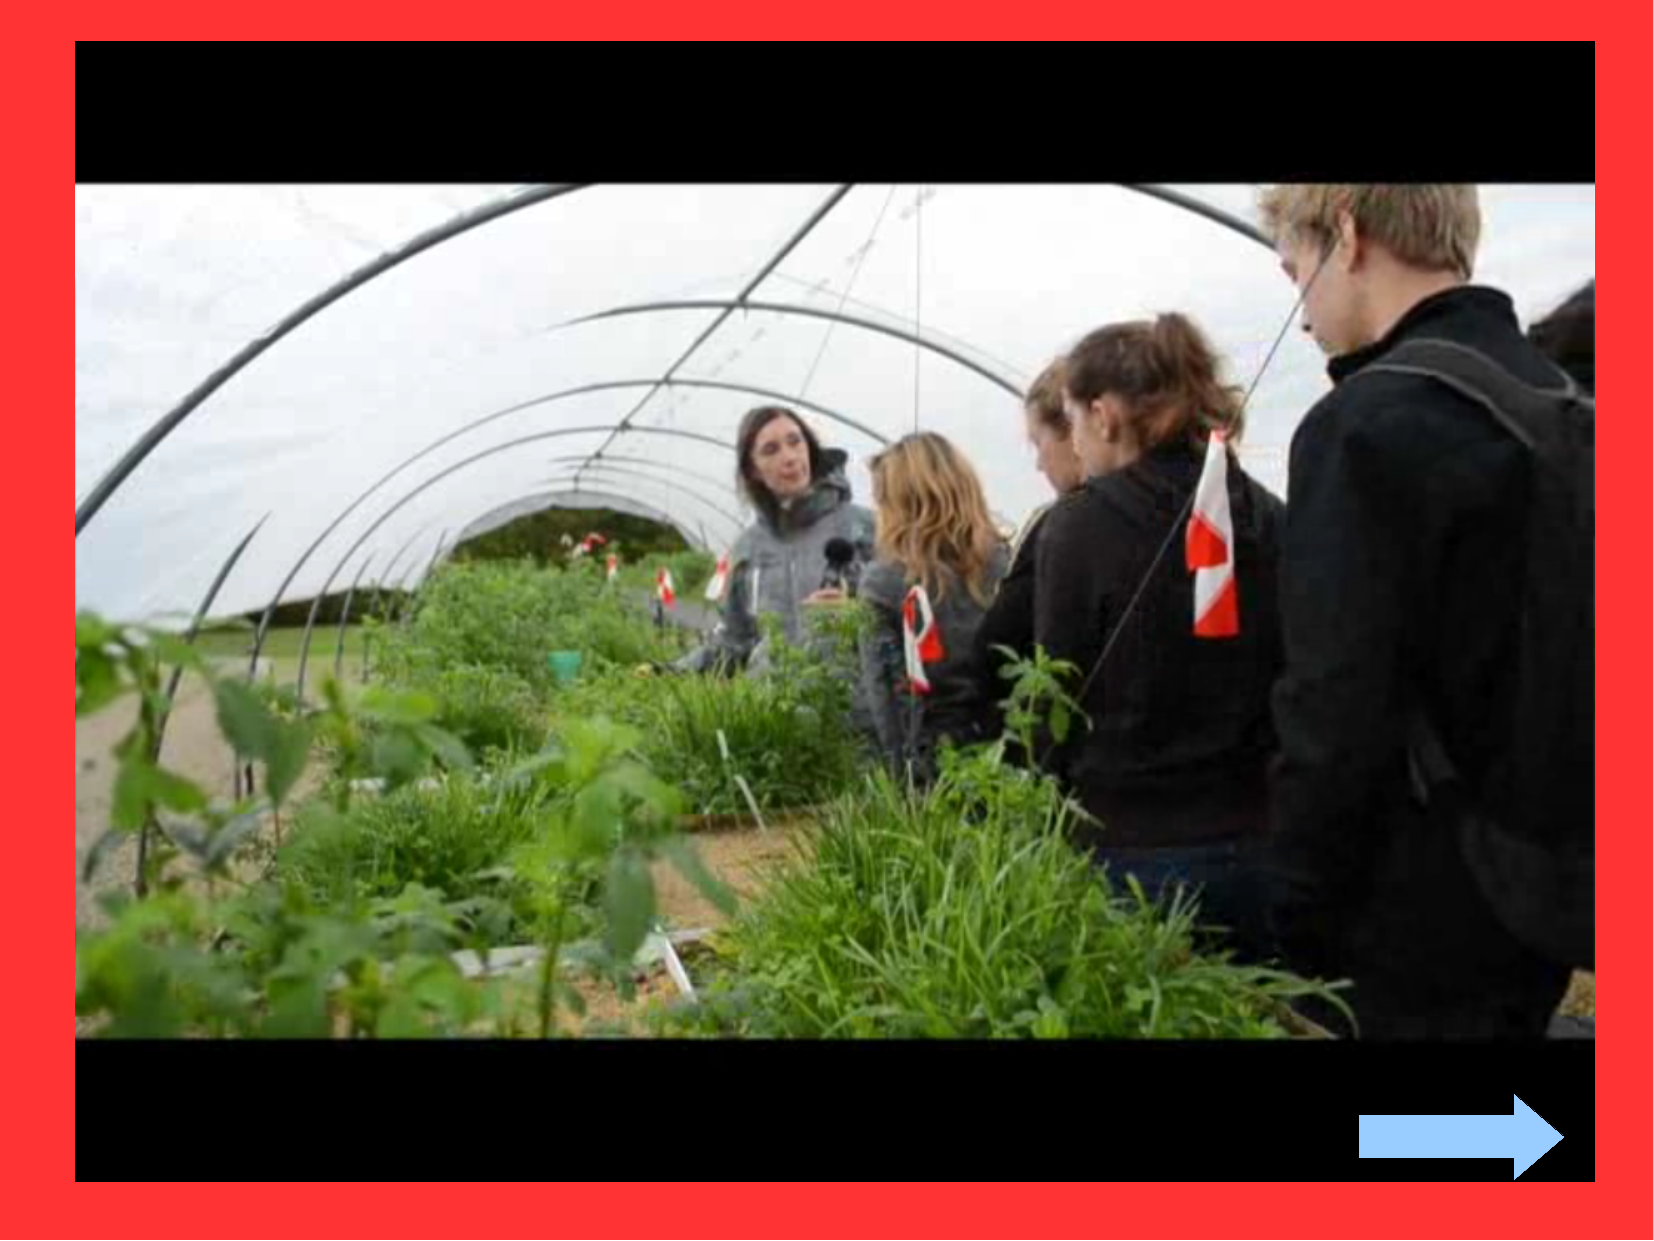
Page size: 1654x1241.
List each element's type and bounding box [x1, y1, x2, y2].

text_box [1358, 1092, 1566, 1182]
picture [75, 41, 1595, 1182]
